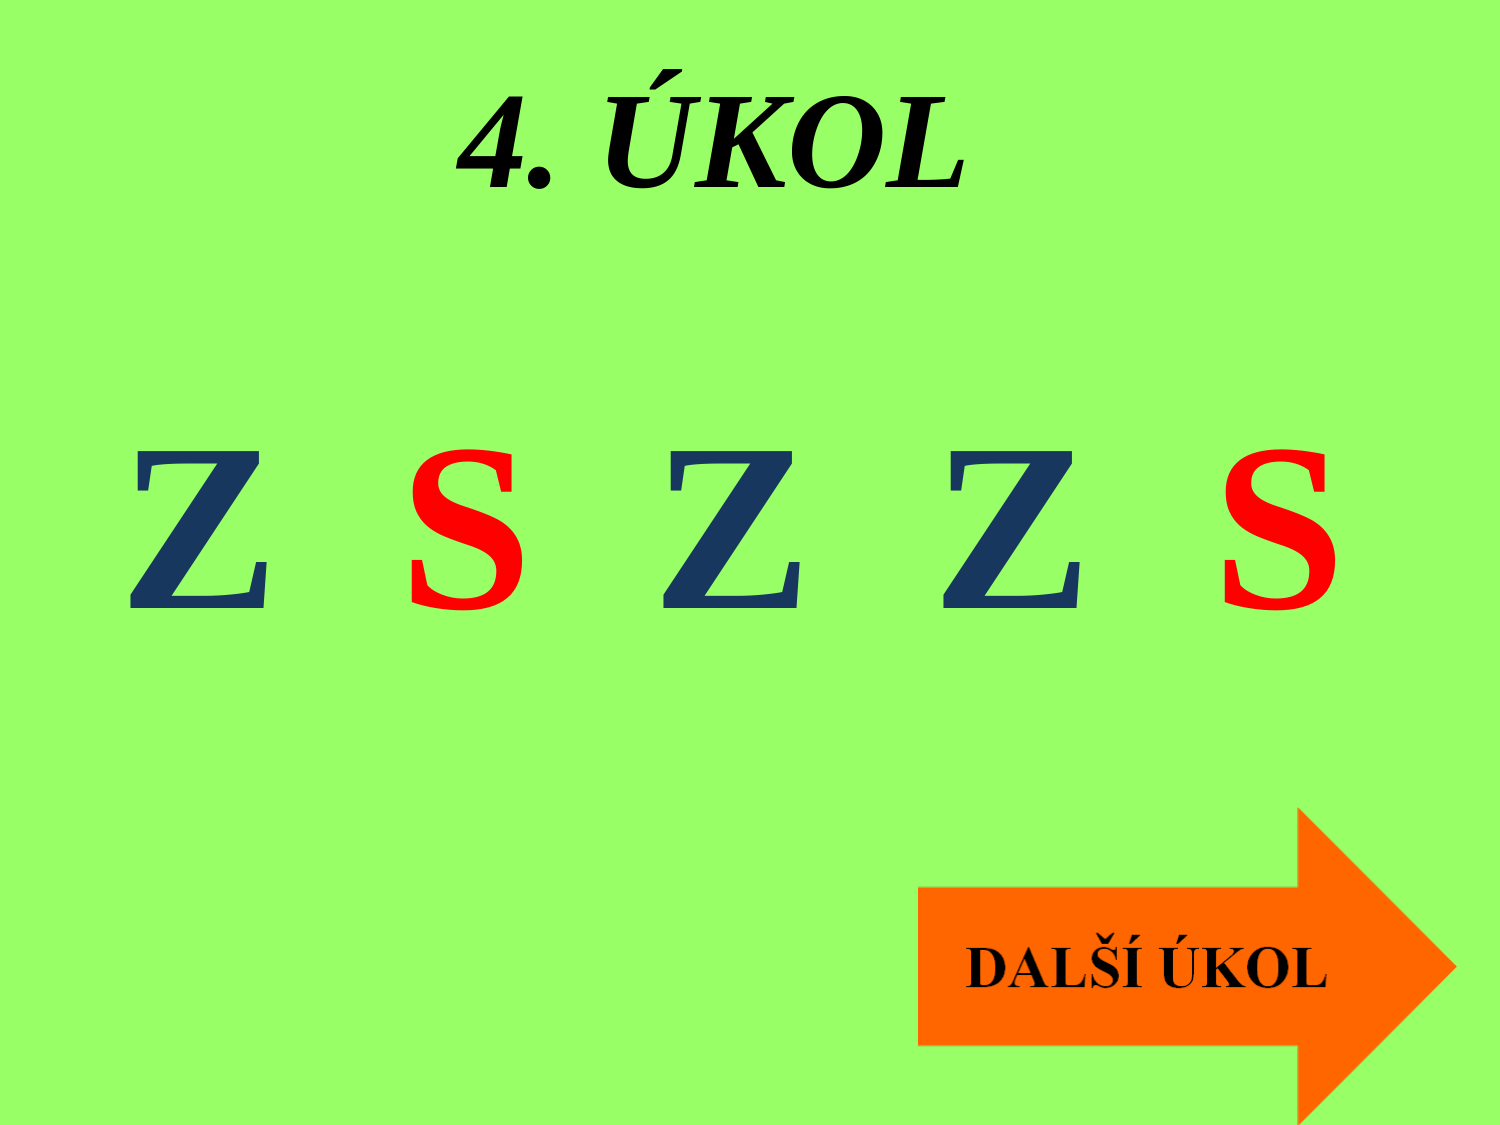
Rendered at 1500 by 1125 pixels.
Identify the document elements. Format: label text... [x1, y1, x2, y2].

text_box Z S Z Z S [104, 361, 1405, 665]
text_box 4. ÚKOL [360, 42, 1070, 224]
picture [917, 806, 1458, 1125]
